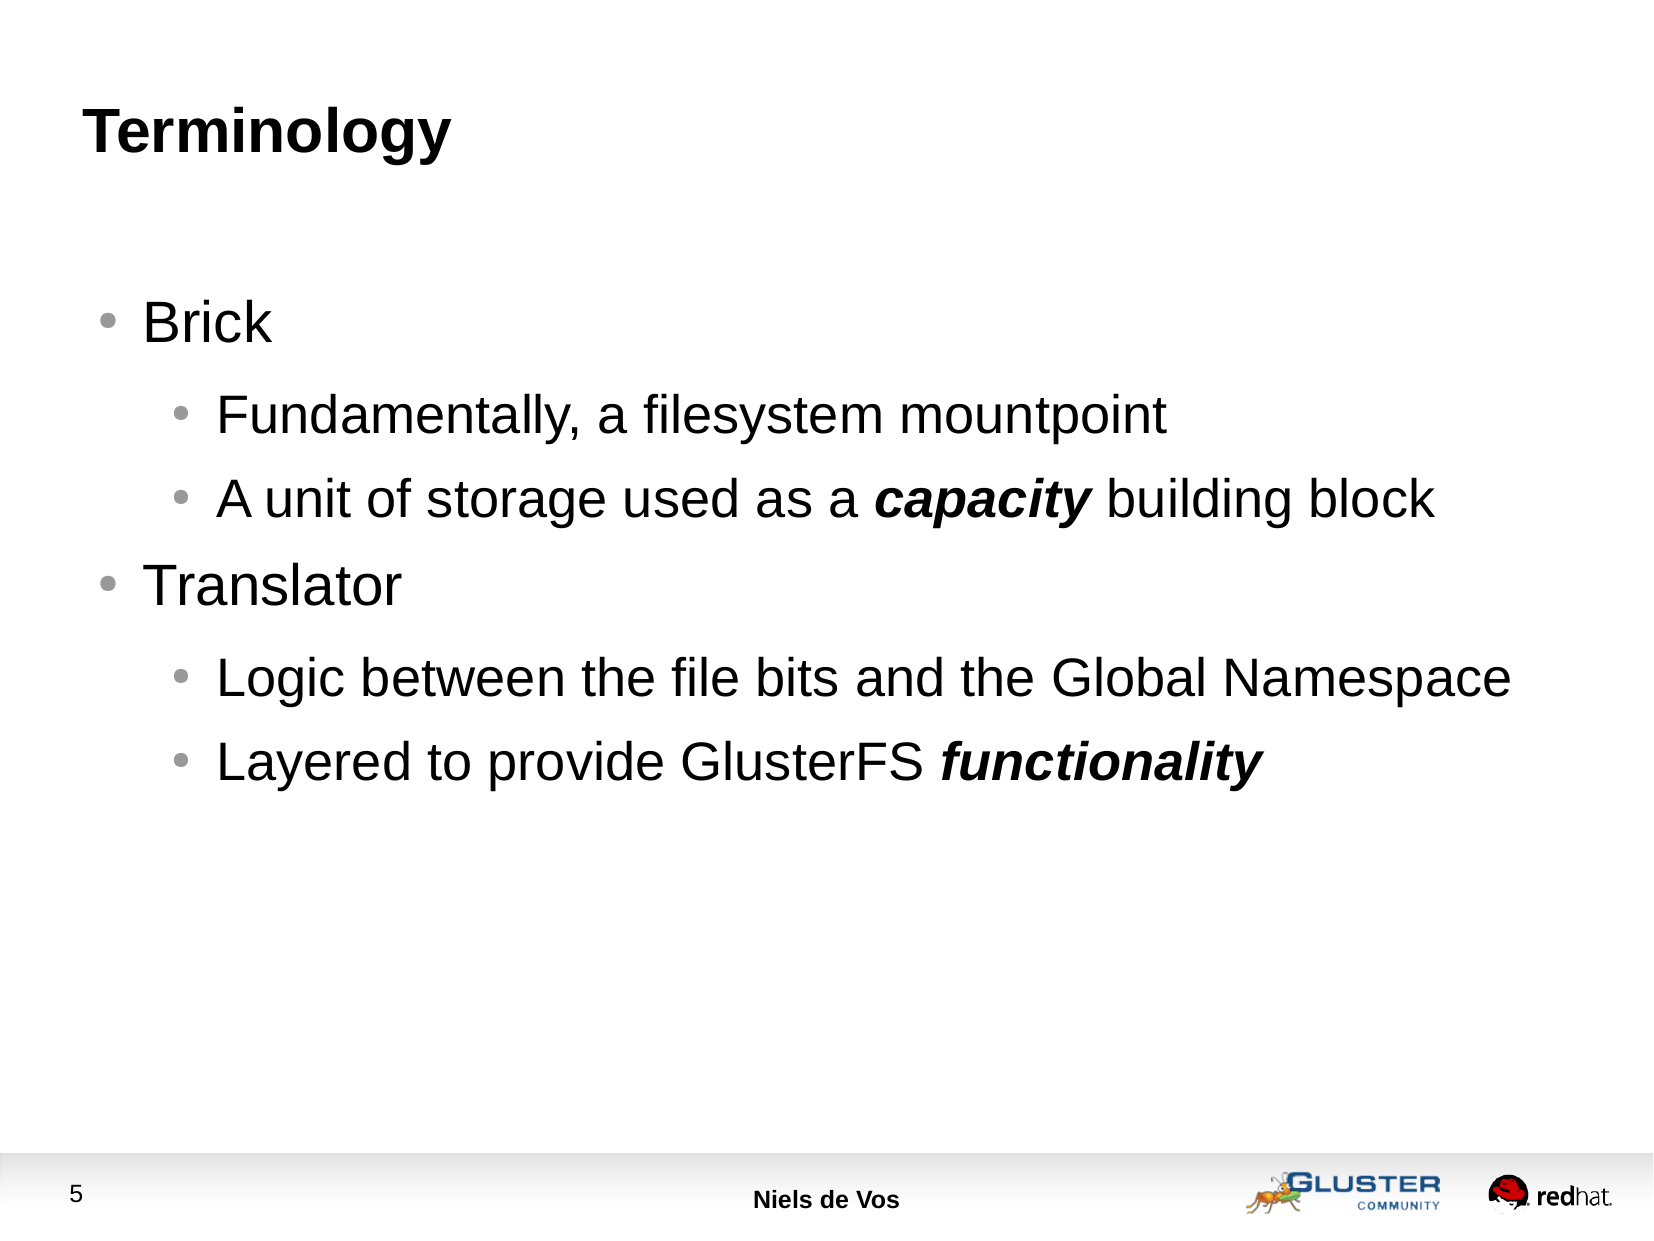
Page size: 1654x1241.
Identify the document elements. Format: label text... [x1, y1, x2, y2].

picture [0, 1153, 1654, 1238]
list Brick Fundamentally, a filesystem mountpoint A unit of storage used as a capacity building block Translator Logic between the file bits and the Global Namespace Layered to provide GlusterFS functionality [82, 290, 1571, 1109]
title Terminology [82, 49, 1571, 257]
